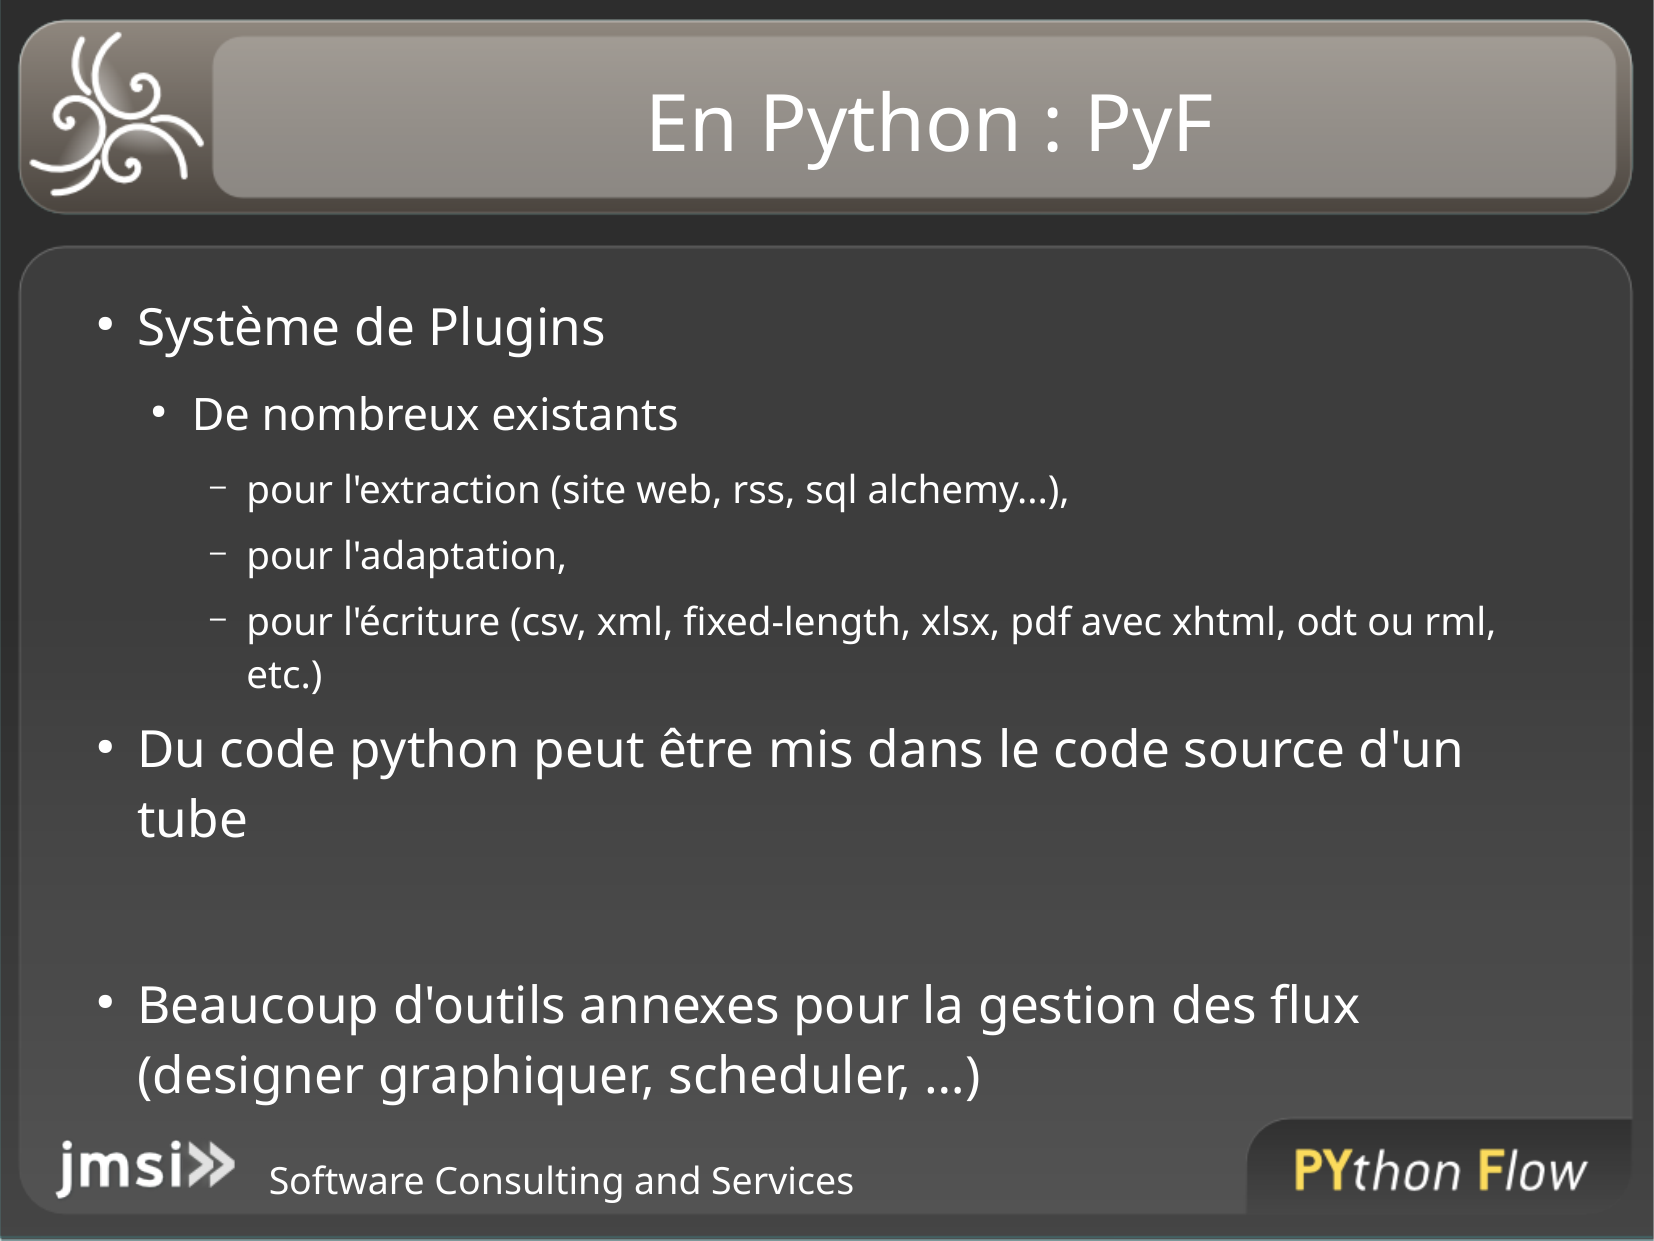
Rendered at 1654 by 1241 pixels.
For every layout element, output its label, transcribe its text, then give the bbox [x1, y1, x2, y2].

title En Python : PyF [236, 54, 1625, 188]
picture [0, 0, 1654, 1241]
list Système de Plugins De nombreux existants pour l'extraction (site web, rss, sql alchemy...), pour l'adaptation, pour l'écriture (csv, xml, fixed-length, xlsx, pdf avec xhtml, odt ou rml, etc.) Du code python peut être mis dans le code source d'un tube Beaucoup d'outils annexes pour la gestion des flux (designer graphiquer, scheduler, …) [82, 290, 1571, 1109]
